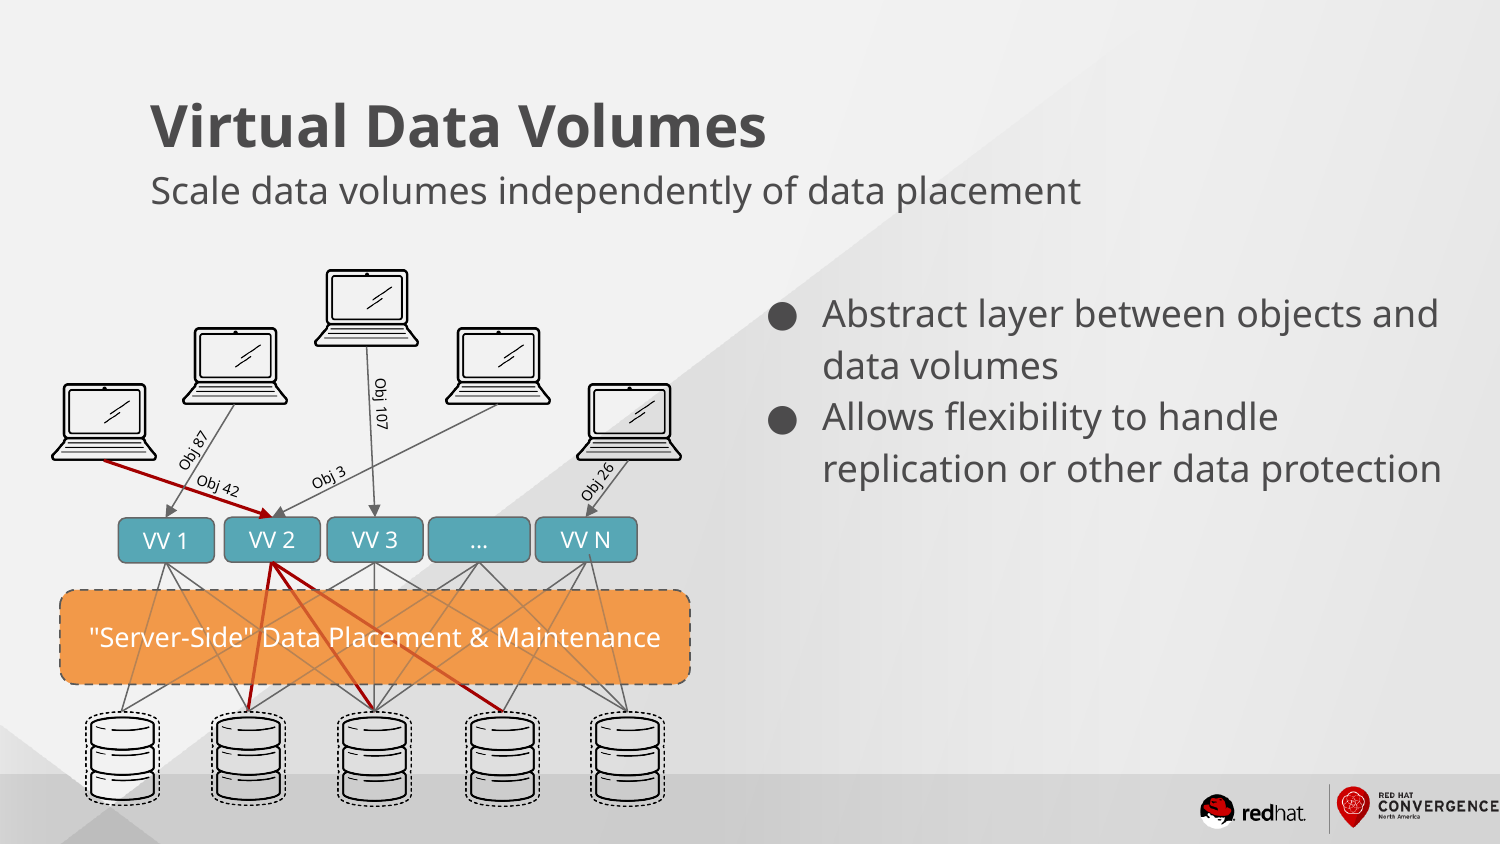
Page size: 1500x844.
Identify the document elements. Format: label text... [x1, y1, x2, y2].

text_box Abstract layer between objects and data volumes Allows flexibility to handle replication or other data protection [732, 268, 1461, 702]
text_box Obj 107 [367, 352, 409, 456]
text_box Scale data volumes independently of data placement [135, 152, 1365, 207]
text_box Obj 42 [185, 456, 273, 513]
text_box VV 1 [118, 517, 215, 563]
text_box VV N [535, 517, 638, 563]
text_box "Server-Side" Data Placement & Maintenance [59, 589, 690, 685]
text_box VV 3 [327, 517, 424, 563]
text_box Virtual Data Volumes [135, 0, 1365, 152]
text_box Obj 3 [272, 433, 380, 511]
text_box Obj 26 [546, 427, 637, 530]
picture [0, 0, 1500, 844]
text_box VV 2 [224, 517, 321, 563]
text_box ... [428, 517, 531, 563]
text_box Obj 87 [146, 395, 230, 501]
